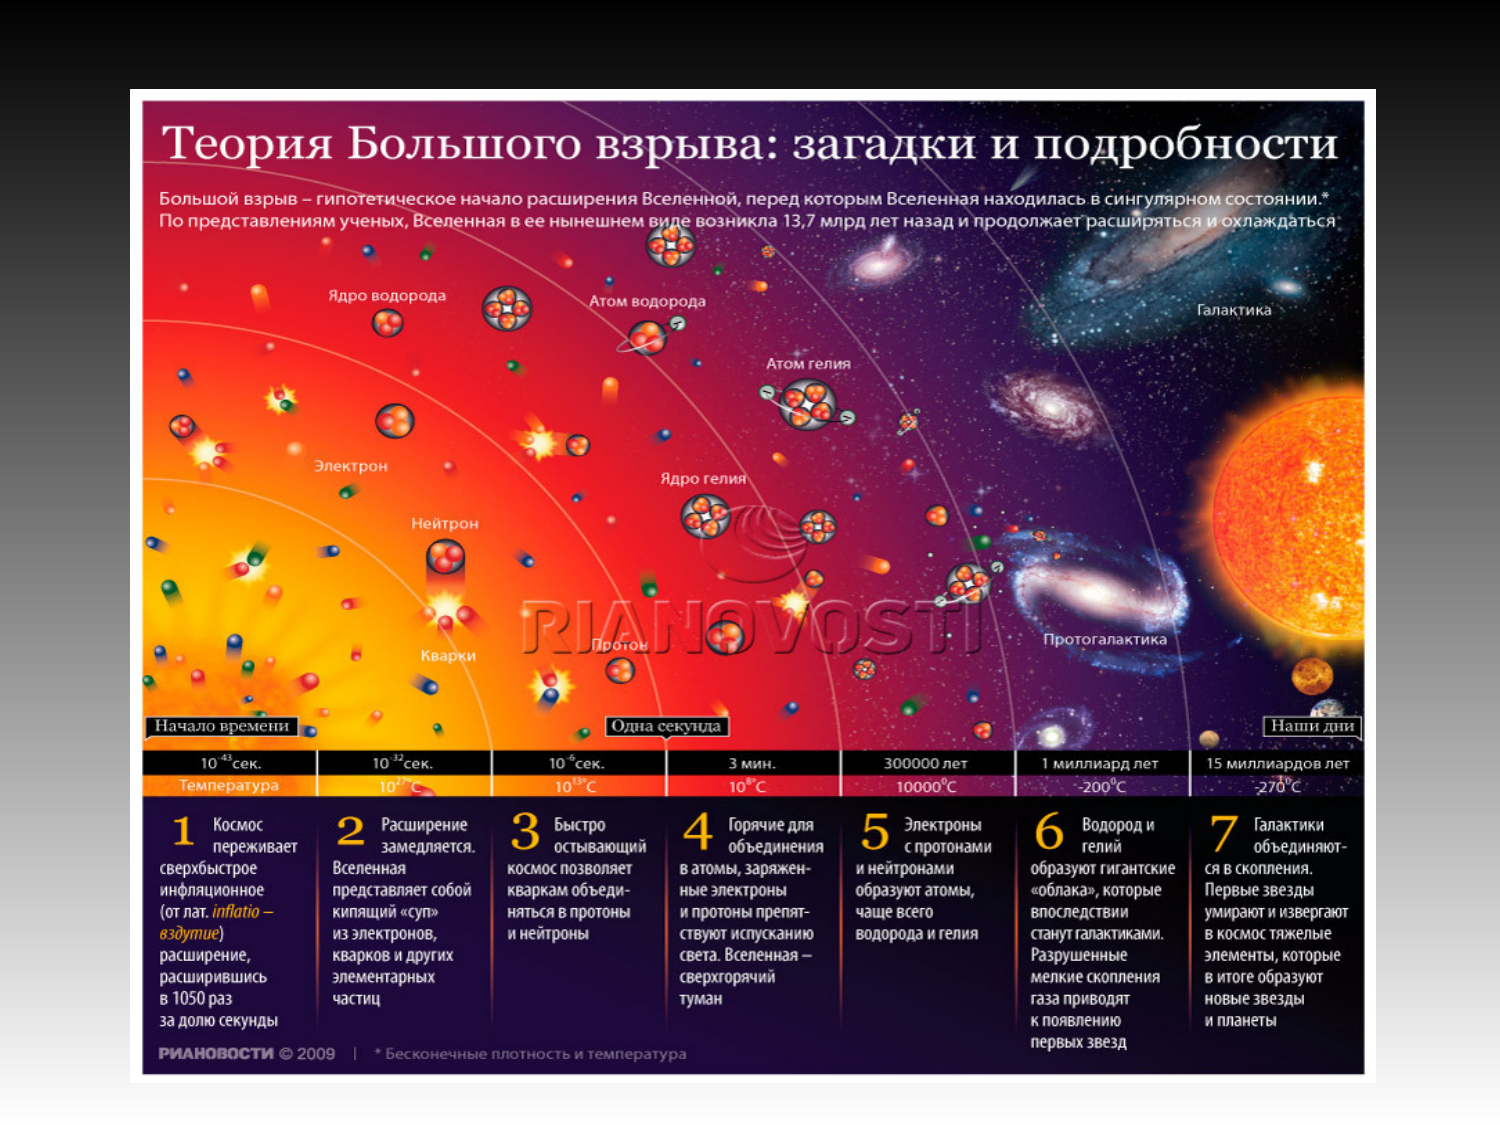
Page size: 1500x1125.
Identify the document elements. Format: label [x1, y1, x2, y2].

picture [130, 89, 1376, 1083]
title [75, 45, 1425, 233]
